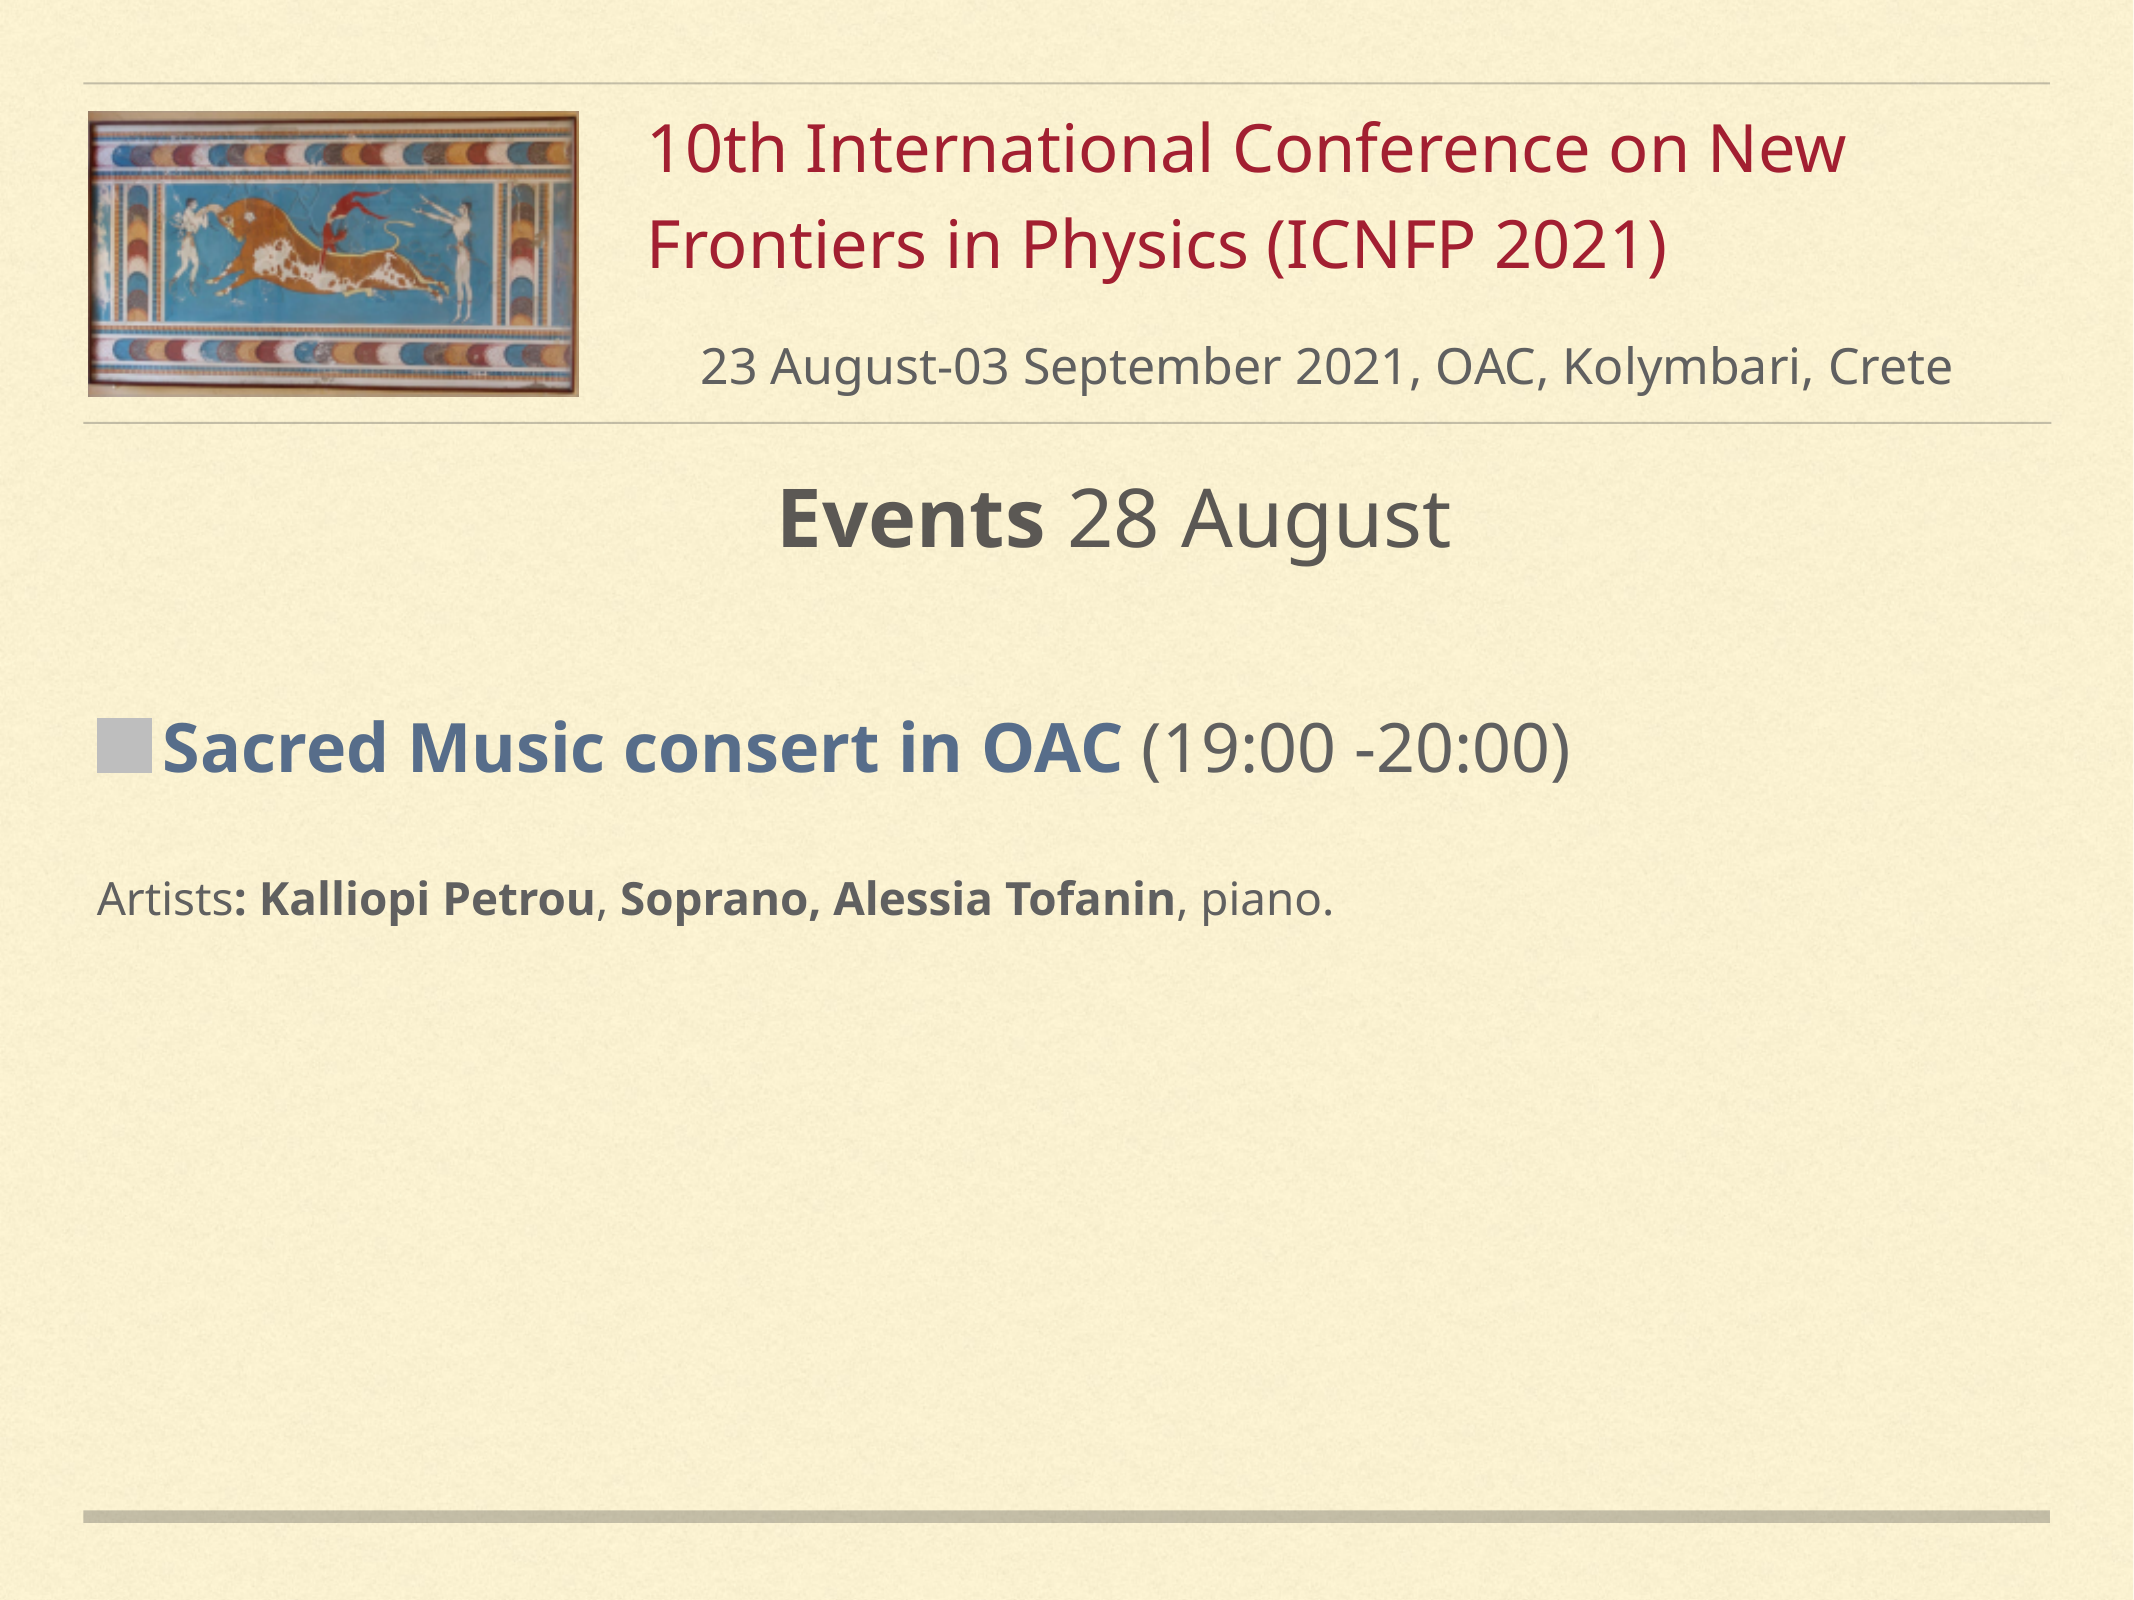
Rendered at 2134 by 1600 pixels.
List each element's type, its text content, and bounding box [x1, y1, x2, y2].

title 10th International Conference on New Frontiers in Physics (ICNFP 2021) [638, 66, 2130, 305]
text_box Events 28 August [449, 457, 1801, 572]
picture [0, 0, 2134, 1600]
text_box 23 August-03 September 2021, OAC, Kolymbari, Crete [520, 326, 2134, 403]
list Sacred Music consert in OAC (19:00 -20:00) Artists: Kalliopi Petrou, Soprano, Alessia Tofanin, piano. [88, 696, 2045, 1380]
